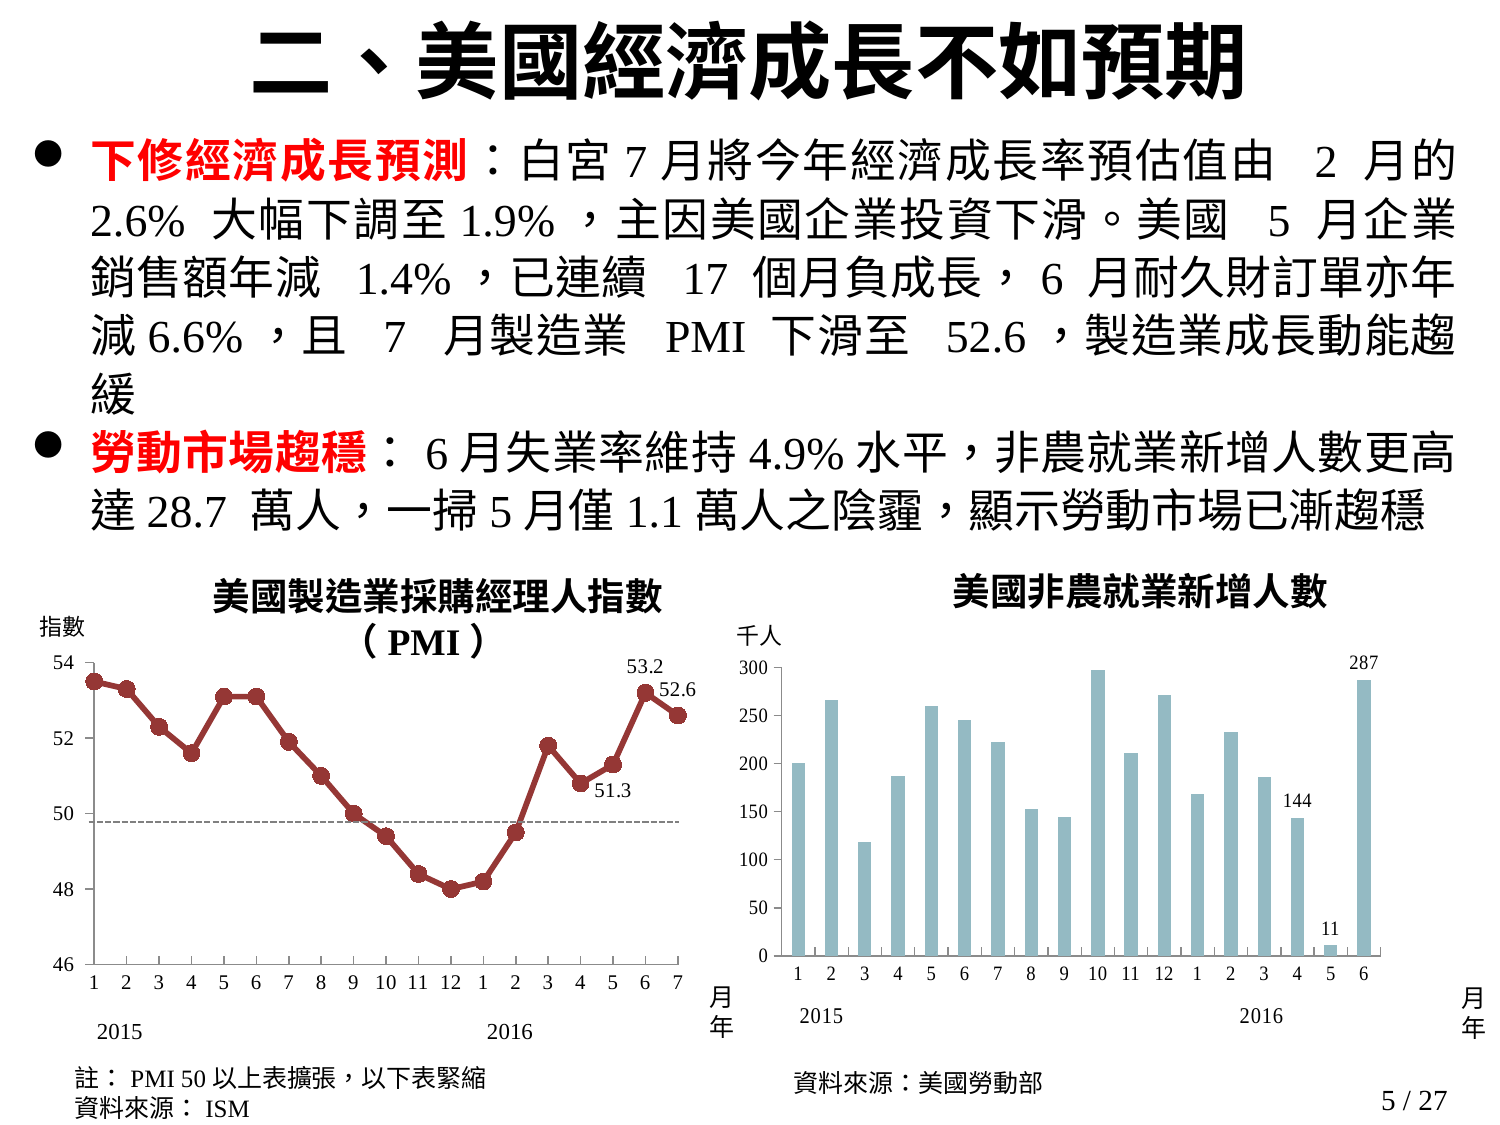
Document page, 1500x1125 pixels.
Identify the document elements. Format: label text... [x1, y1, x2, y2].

text_box 月 年 [664, 973, 779, 1057]
text_box 資料來源：美國勞動部 [779, 1059, 1500, 1105]
text_box 月 年 [1417, 975, 1500, 1059]
text_box 指數 [24, 604, 120, 647]
chart [739, 647, 1500, 1040]
text_box 2015 2016 [64, 1017, 664, 1052]
text_box 美國製造業採購經理人指數（PMI） [257, 584, 280, 608]
text_box 下修經濟成長預測：白宮7月將今年經濟成長率預估值由 2 月的 2.6% 大幅下調至1.9%，主因美國企業投資下滑。美國 5 月企業銷售額年減 1.4%，已連續 17 個月負成長，6 月耐久財訂單亦年減6.6%，且 7 月製造業 PMI 下滑至 52.6，製造業成長動能趨緩 勞動市場趨穩：6月失業率維持4.9%水平，非農就業新增人數更高達28.7 萬人，一掃5月僅1.1萬人之陰霾，顯示勞動市場已漸趨穩 [0, 109, 1477, 485]
text_box 美國非農就業新增人數 [820, 560, 1460, 621]
text_box 註：PMI 50以上表擴張，以下表緊縮 資料來源：ISM [59, 1054, 712, 1125]
text_box 二、美國經濟成長不如預期 [99, 1, 1399, 133]
chart [45, 611, 734, 1017]
text_box 千人 [749, 614, 815, 657]
text_box 美國製造業採購經理人指數（PMI） [99, 565, 749, 671]
